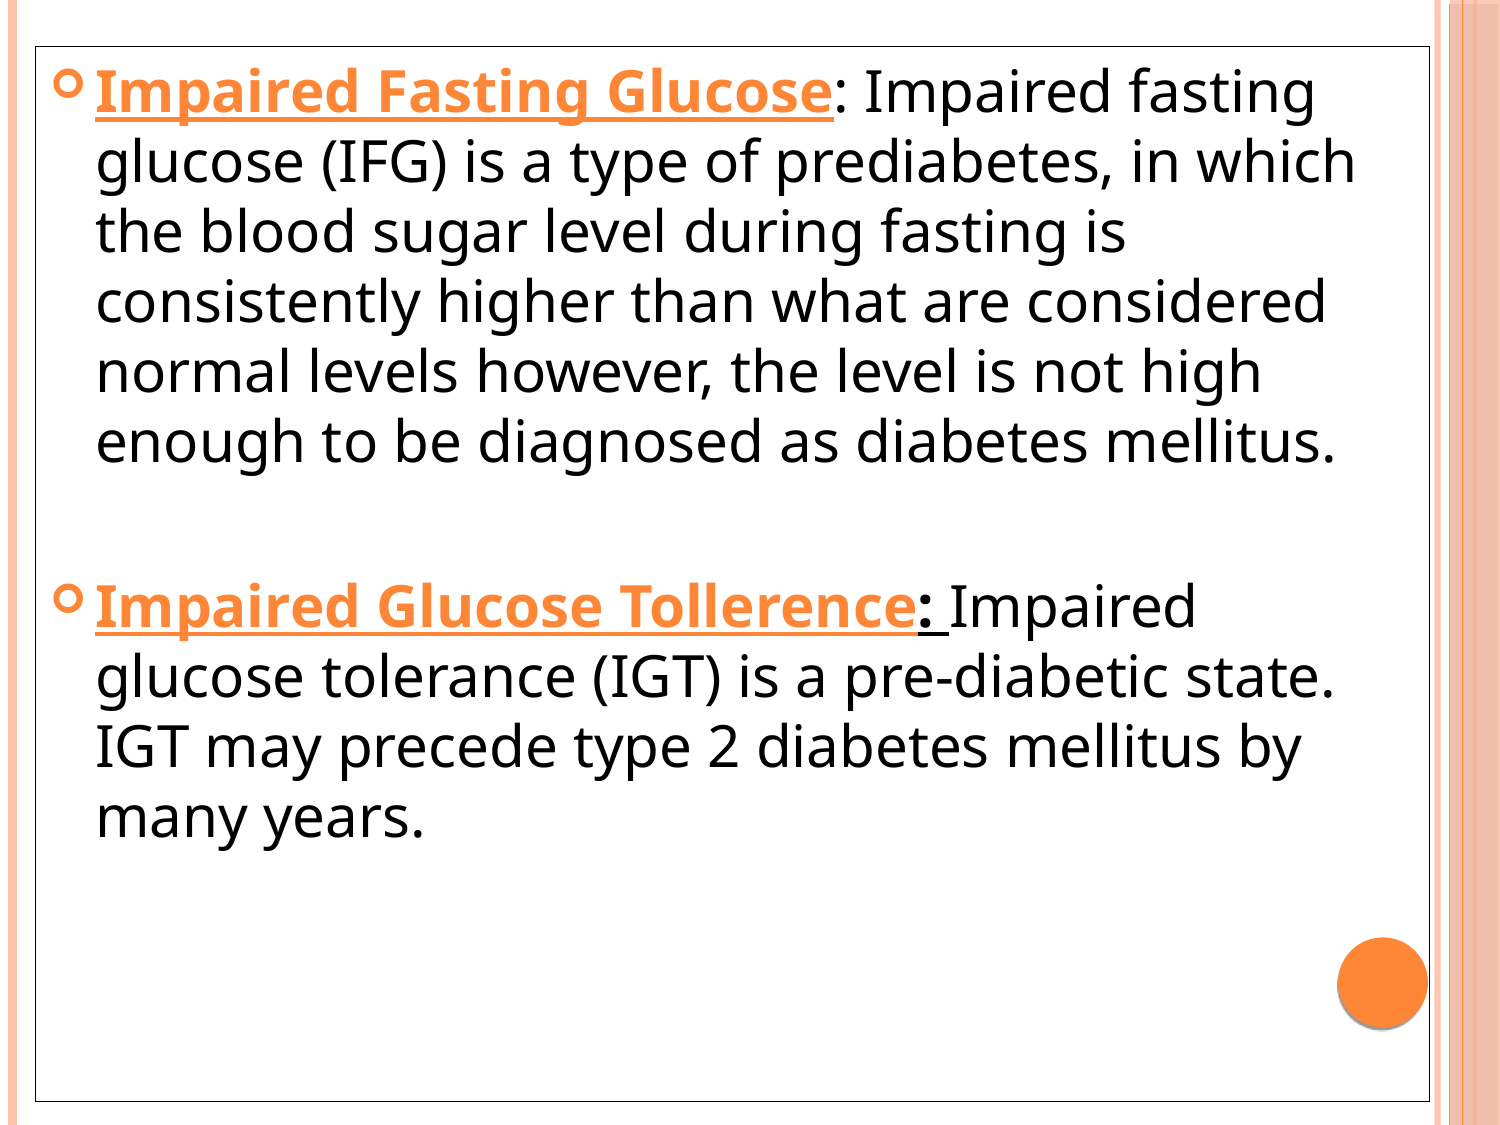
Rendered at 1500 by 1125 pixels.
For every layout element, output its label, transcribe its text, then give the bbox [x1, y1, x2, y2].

list Impaired Fasting Glucose: Impaired fasting glucose (IFG) is a type of prediabetes, in which the blood sugar level during fasting is consistently higher than what are considered normal levels however, the level is not high enough to be diagnosed as diabetes mellitus. Impaired Glucose Tollerence: Impaired glucose tolerance (IGT) is a pre-diabetic state. IGT may precede type 2 diabetes mellitus by many years. [35, 46, 1430, 1102]
